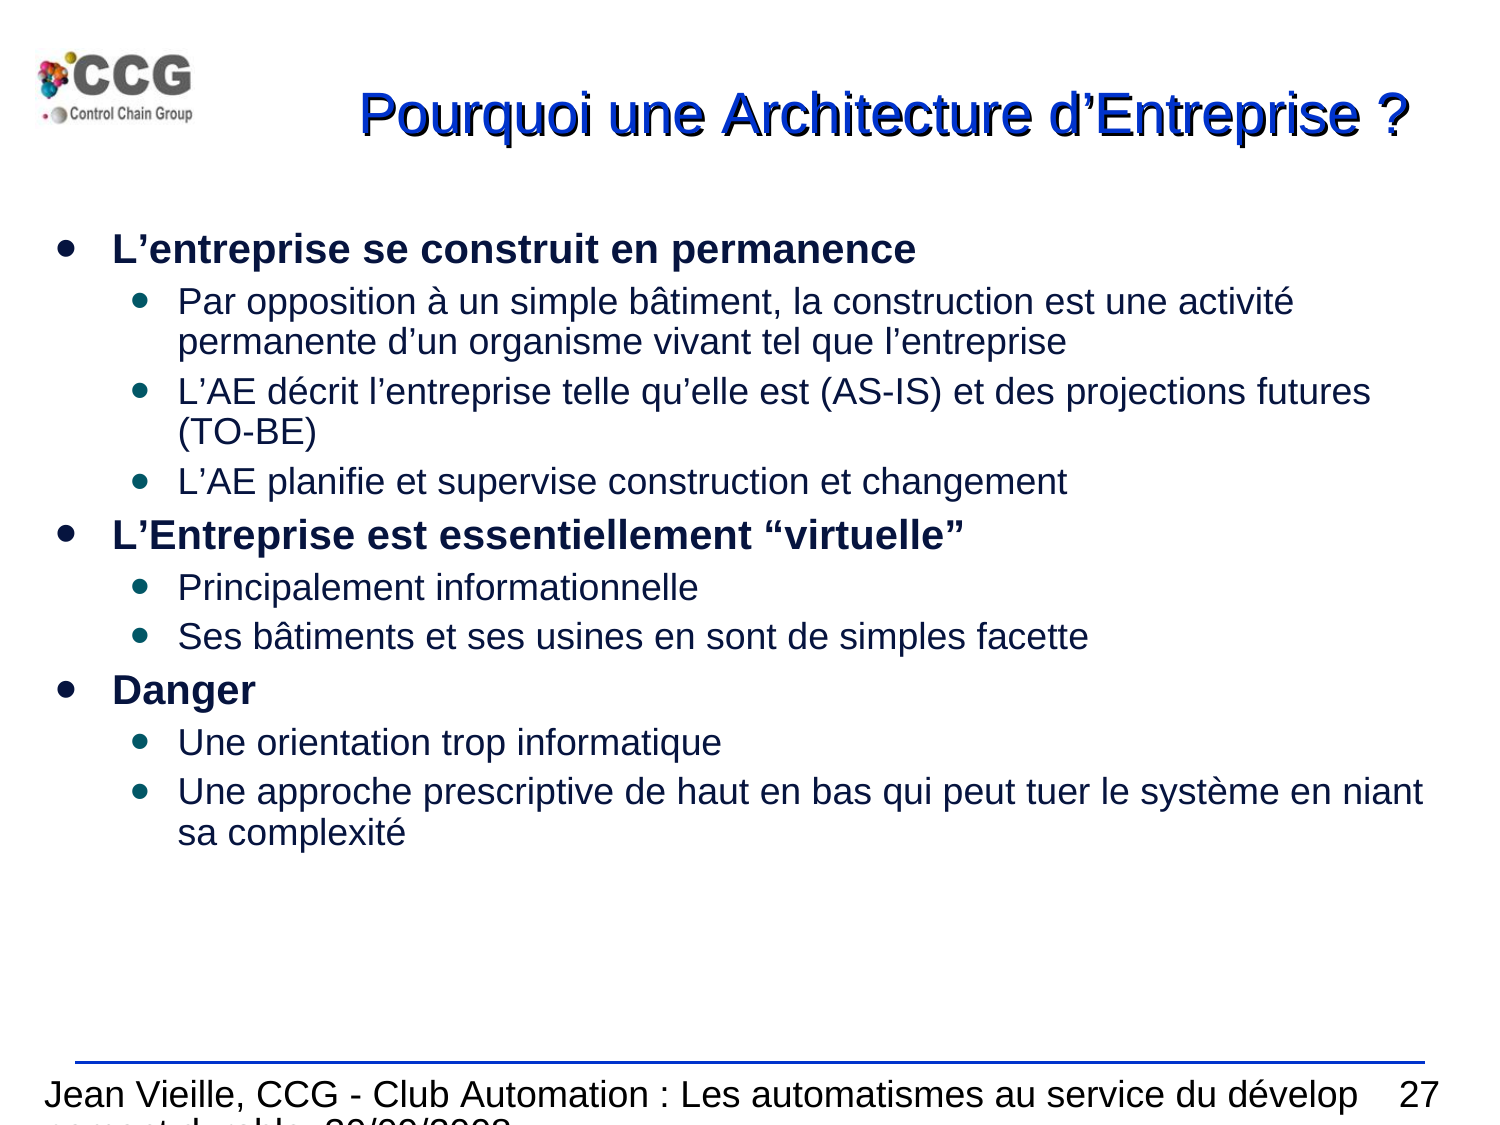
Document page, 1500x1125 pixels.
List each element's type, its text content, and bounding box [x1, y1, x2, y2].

list L’entreprise se construit en permanence Par opposition à un simple bâtiment, la construction est une activité permanente d’un organisme vivant tel que l’entreprise L’AE décrit l’entreprise telle qu’elle est (AS-IS) et des projections futures (TO-BE) L’AE planifie et supervise construction et changement L’Entreprise est essentiellement “virtuelle” Principalement informationnelle Ses bâtiments et ses usines en sont de simples facette Danger Une orientation trop informatique Une approche prescriptive de haut en bas qui peut tuer le système en niant sa complexité [41, 220, 1459, 1041]
picture [35, 48, 195, 129]
title Pourquoi une Architecture d’Entreprise ? [236, 45, 1426, 176]
